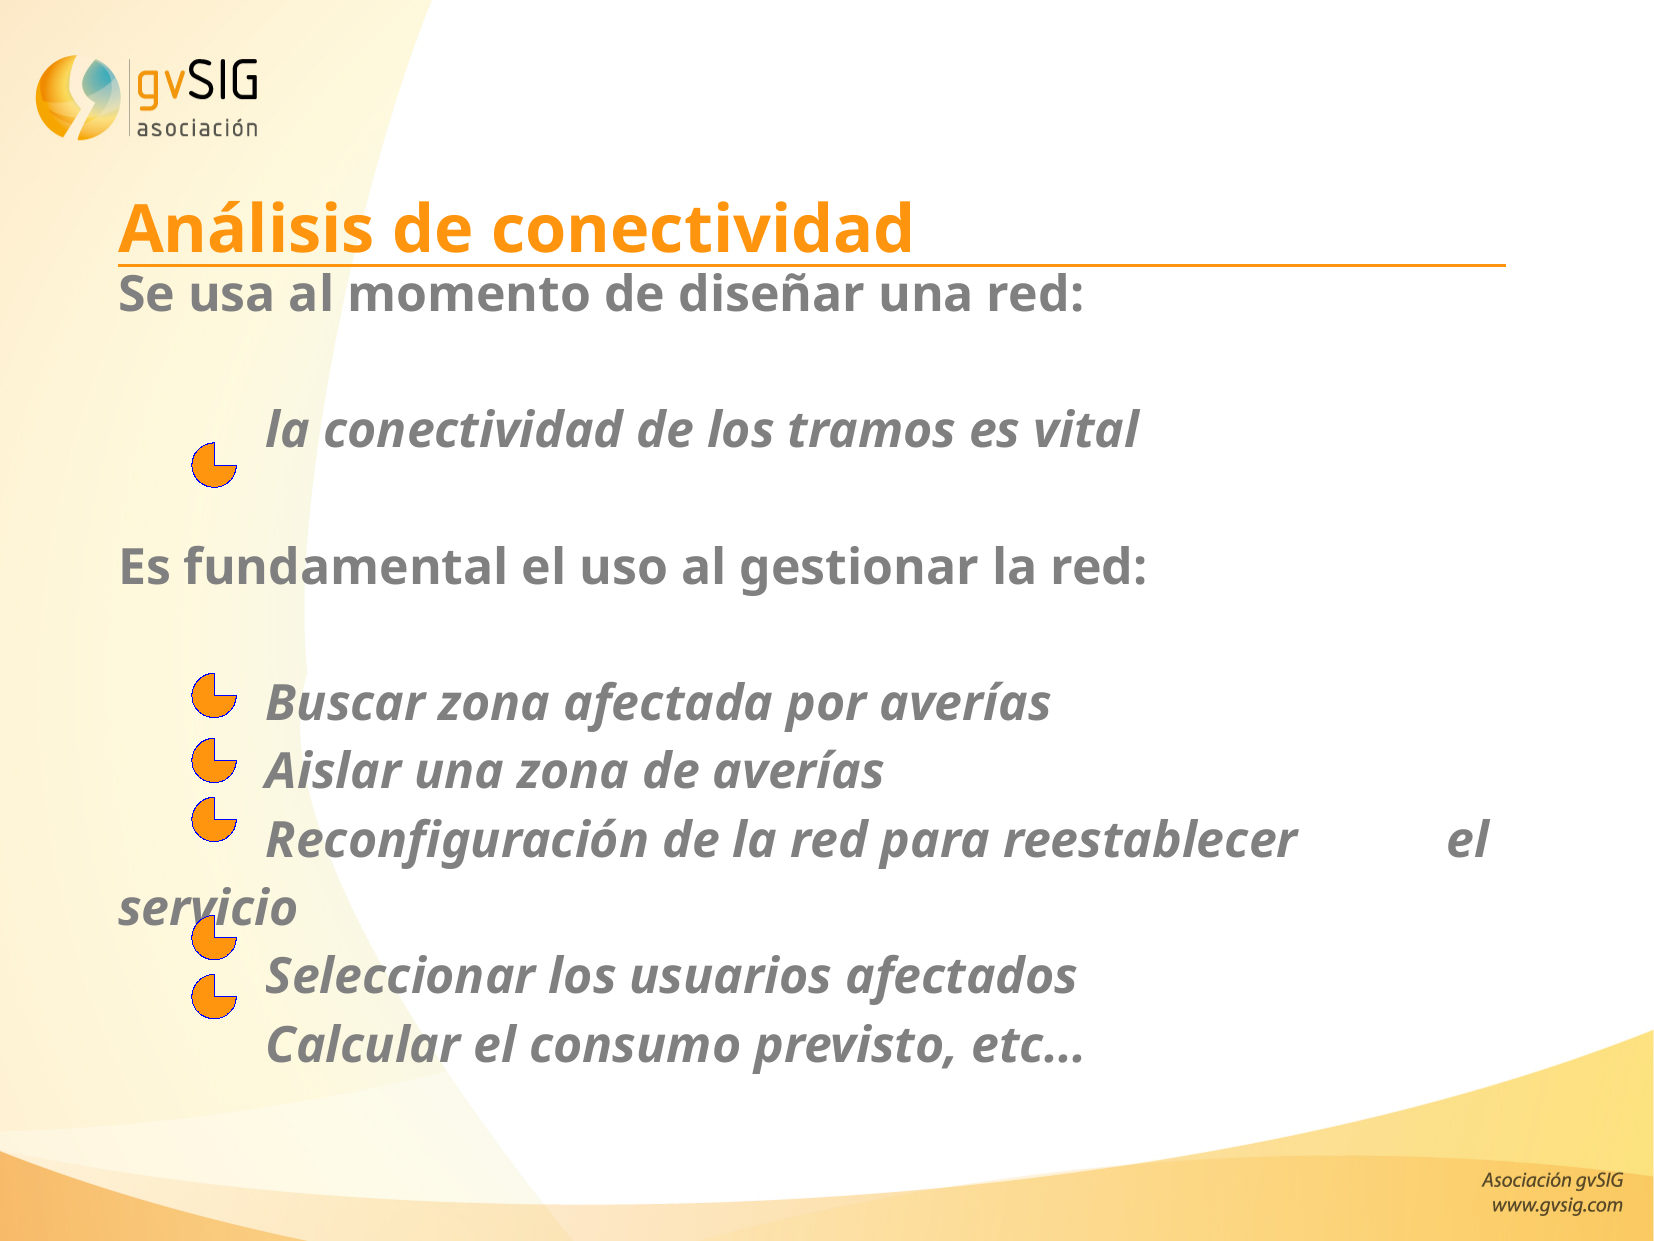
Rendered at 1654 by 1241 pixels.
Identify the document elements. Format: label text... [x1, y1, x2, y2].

title Análisis de conectividad [118, 177, 1607, 276]
text_box [191, 974, 237, 1019]
title Se usa al momento de diseñar una red: la conectividad de los tramos es vital Es fundamental el uso al gestionar la red: Buscar zona afectada por averías Aislar una zona de averías Reconfiguración de la red para reestablecer el servicio Seleccionar los usuarios afectados Calcular el consumo previsto, etc... [118, 322, 1536, 1080]
text_box [191, 797, 237, 842]
text_box [191, 442, 237, 488]
text_box [191, 738, 237, 783]
text_box [191, 915, 237, 960]
text_box [191, 673, 237, 718]
picture [0, 0, 1654, 1241]
